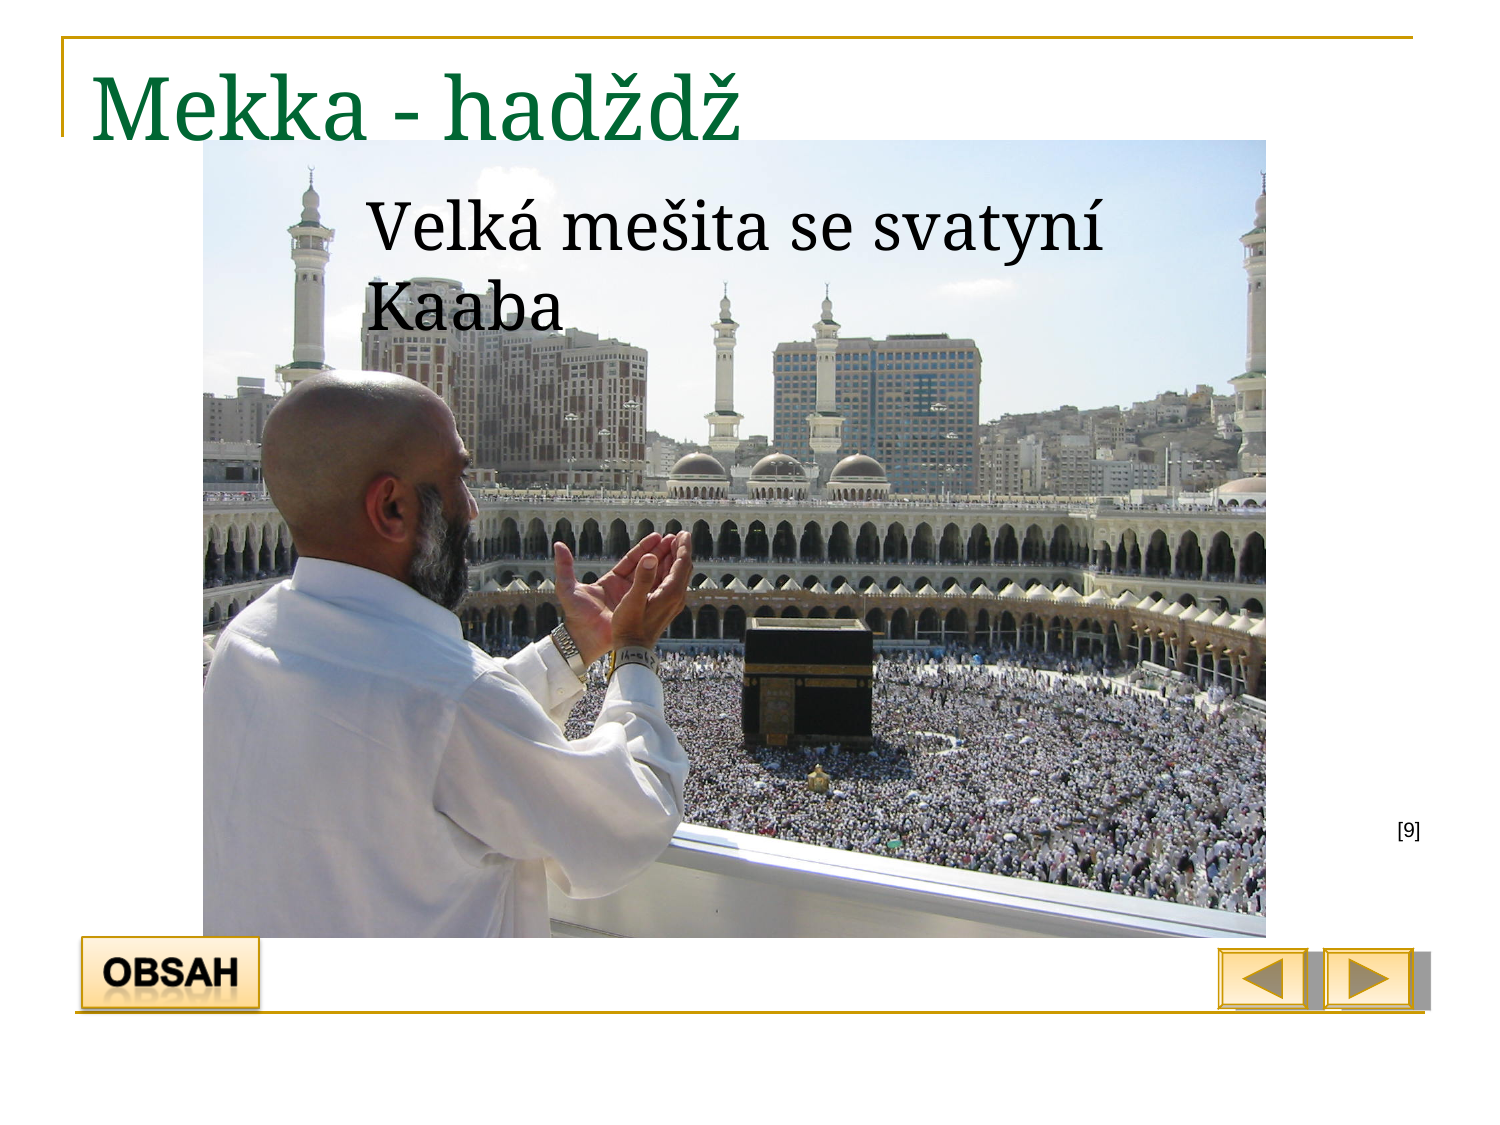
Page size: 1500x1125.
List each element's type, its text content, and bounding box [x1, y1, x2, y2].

text_box [1325, 949, 1413, 1009]
text_box [203, 166, 1266, 938]
text_box [9] [1382, 808, 1442, 850]
picture [69, 931, 272, 1051]
text_box Velká mešita se svatyní Kaaba [351, 175, 1184, 282]
title Mekka - hadždž [74, 45, 1418, 166]
text_box [1220, 949, 1308, 1009]
